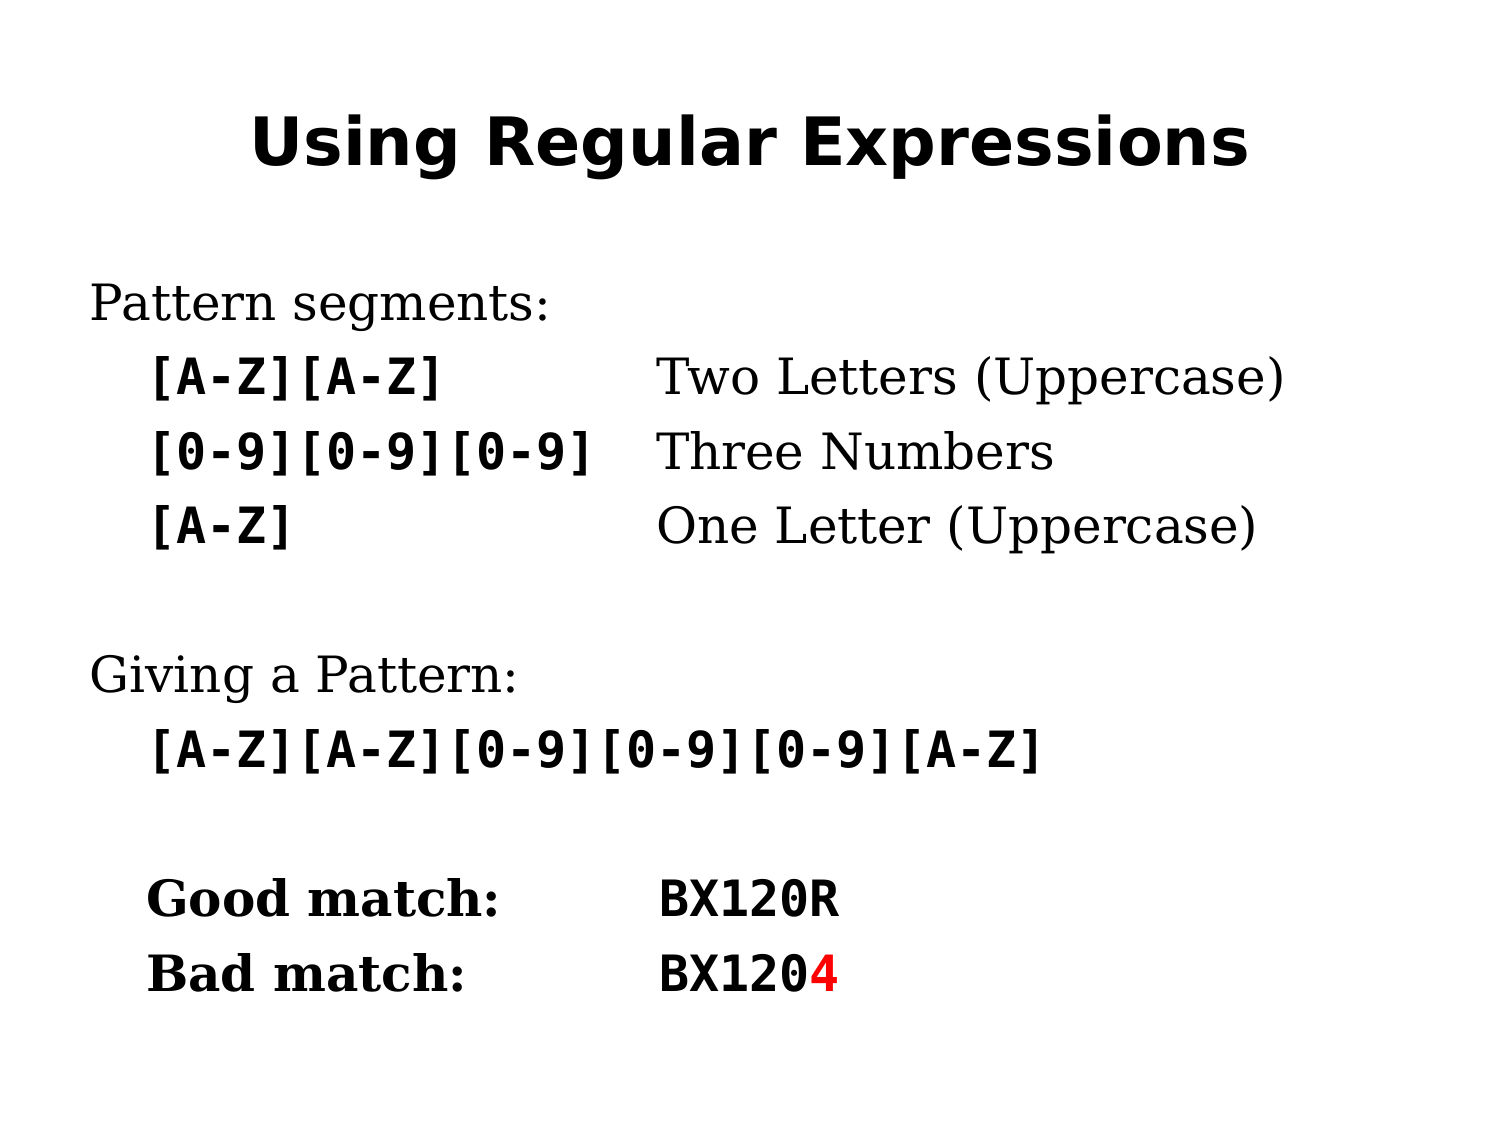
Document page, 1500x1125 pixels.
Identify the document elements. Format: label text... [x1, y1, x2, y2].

list Pattern segments: [A-Z][A-Z] Two Letters (Uppercase) [0-9][0-9][0-9] Three Numbers [A-Z] One Letter (Uppercase) Giving a Pattern: [A-Z][A-Z][0-9][0-9][0-9][A-Z] Good match: BX120R Bad match: BX1204 [75, 262, 1426, 1083]
title Using Regular Expressions [75, 45, 1426, 233]
